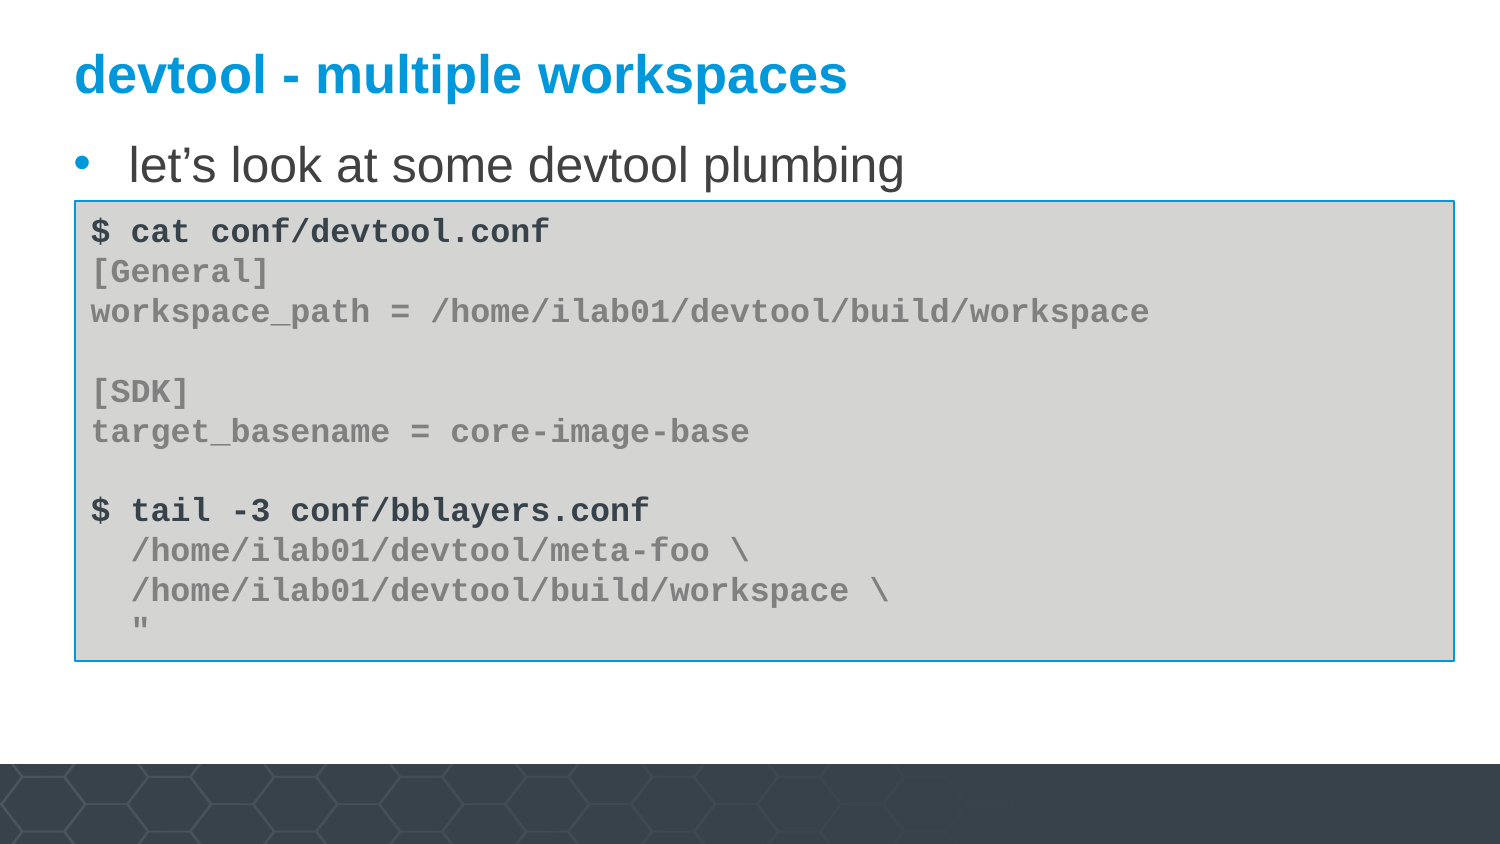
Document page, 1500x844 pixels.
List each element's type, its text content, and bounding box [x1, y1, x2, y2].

text_box devtool - multiple workspaces [74, 50, 1424, 159]
text_box let’s look at some devtool plumbing [72, 132, 1422, 259]
text_box $ cat conf/devtool.conf [General] workspace_path = /home/ilab01/devtool/build/workspace [SDK] target_basename = core-image-base $ tail -3 conf/bblayers.conf /home/ilab01/devtool/meta-foo \ /home/ilab01/devtool/build/workspace \ " [74, 200, 1455, 662]
picture [0, 0, 1500, 844]
